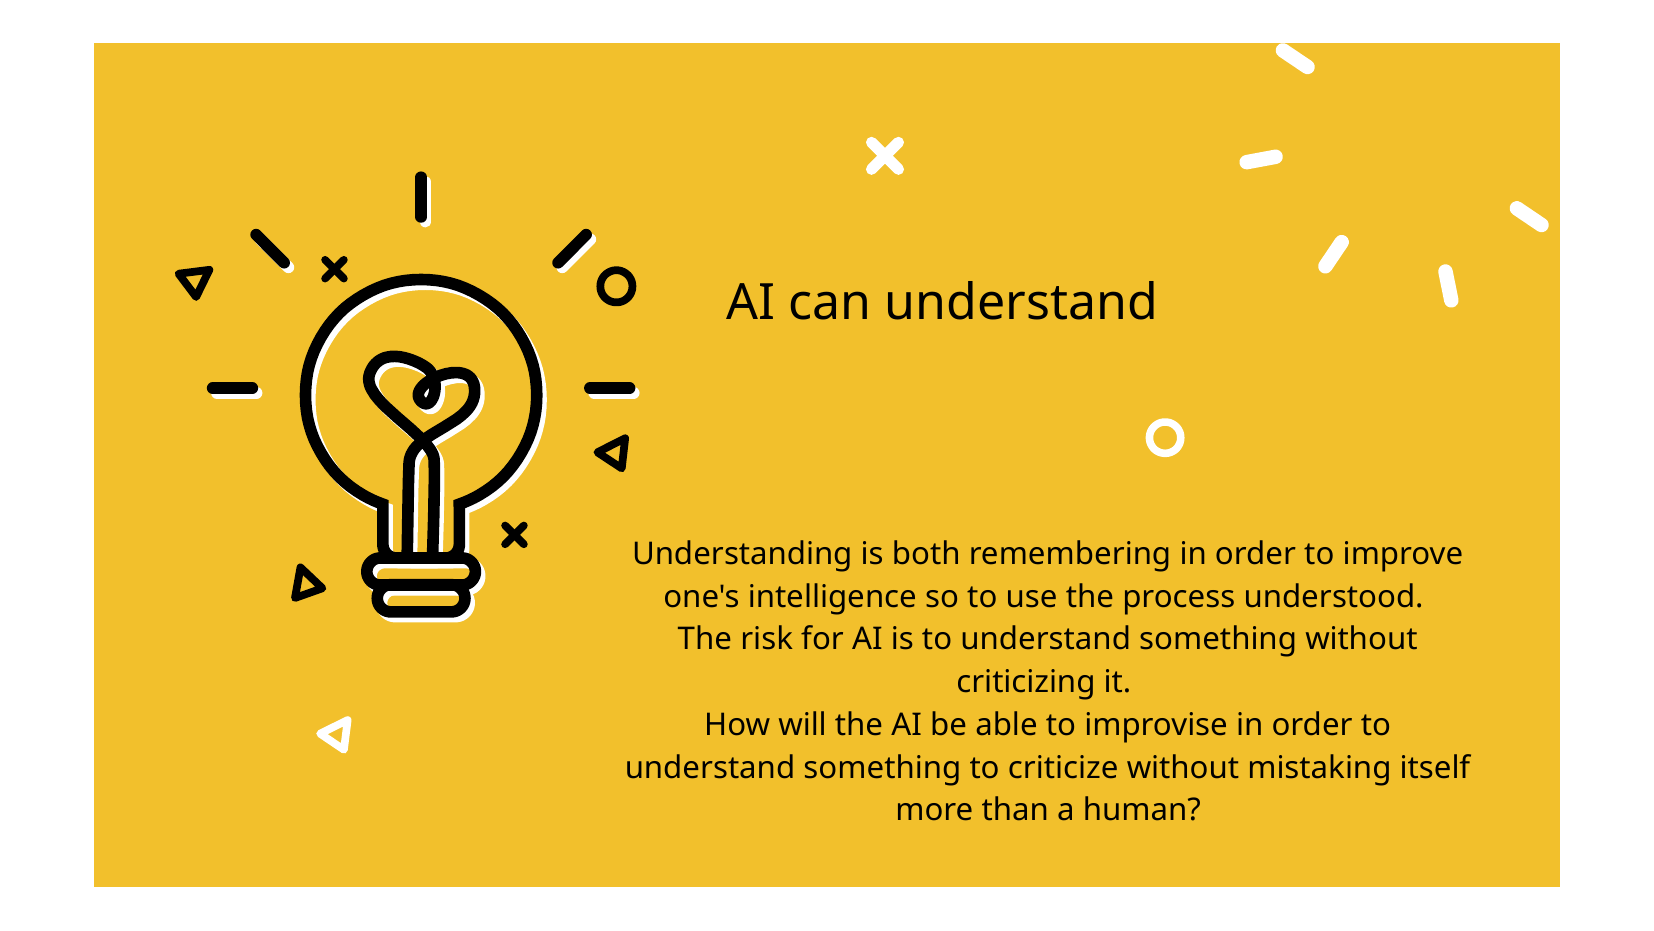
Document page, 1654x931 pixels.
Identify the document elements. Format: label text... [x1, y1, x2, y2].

title AI can understand [726, 243, 1447, 357]
title Understanding is both remembering in order to improve one's intelligence so to use the process understood. The risk for AI is to understand something without criticizing it. How will the AI be able to improvise in order to understand something to criticize without mistaking itself more than a human? [620, 488, 1477, 873]
